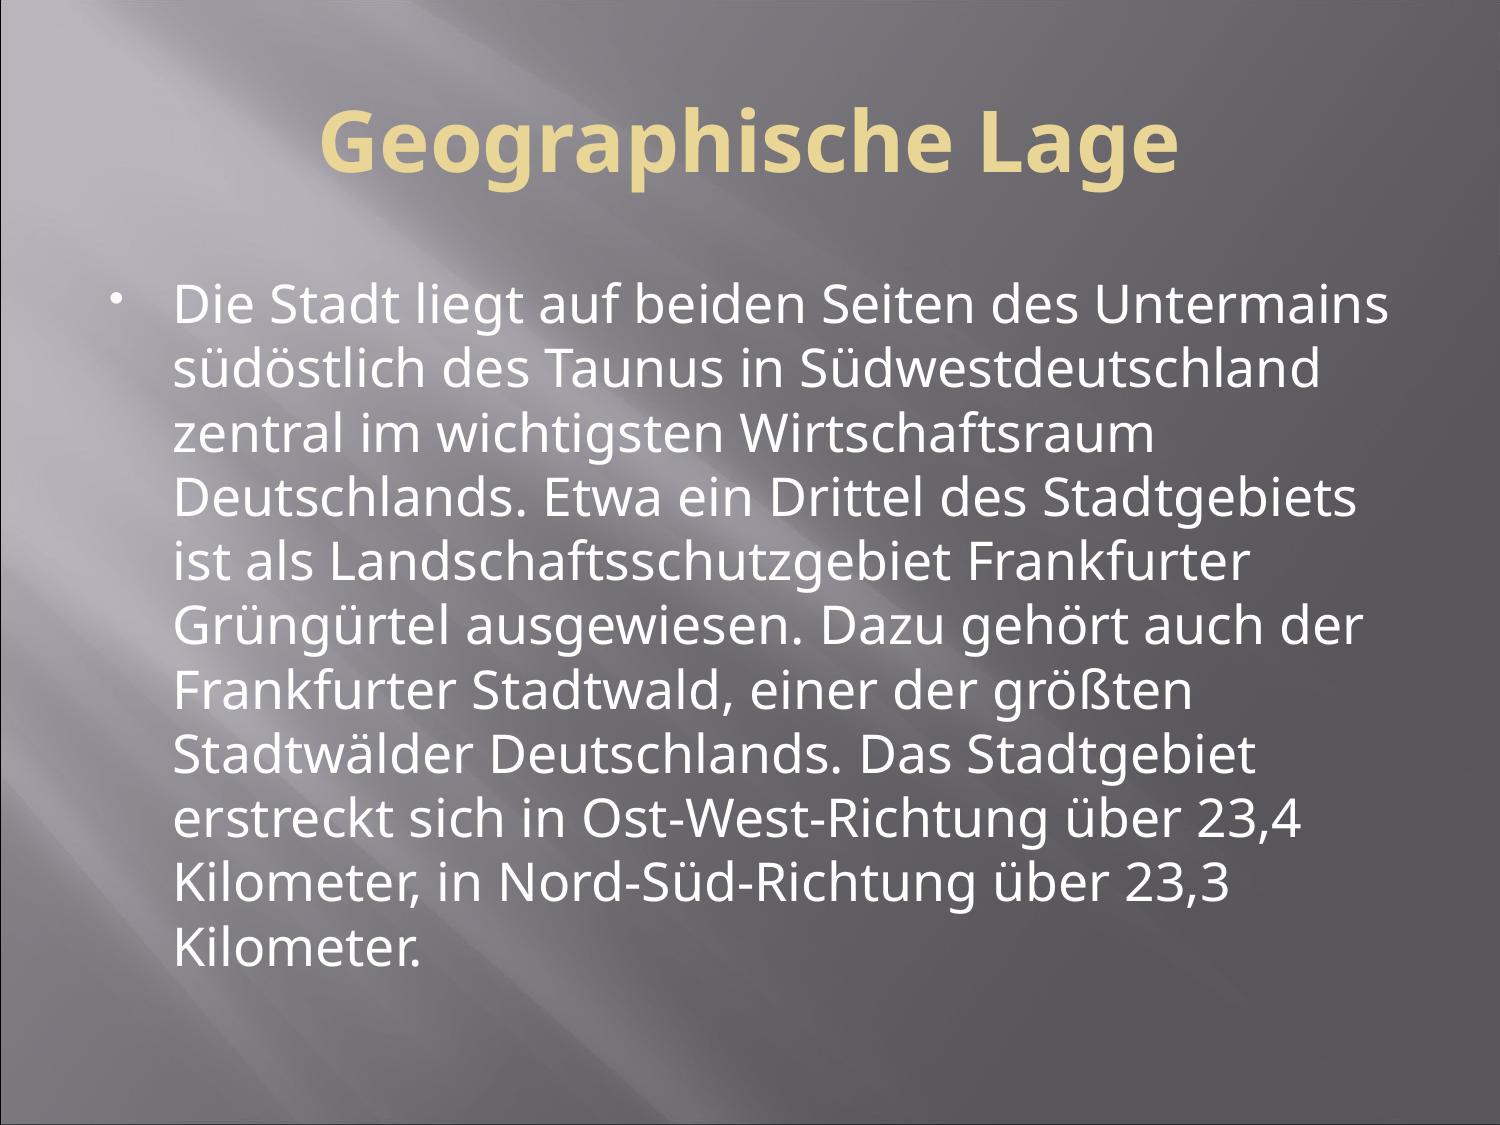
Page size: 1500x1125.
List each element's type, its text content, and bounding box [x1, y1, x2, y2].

picture [0, 0, 1500, 1125]
list Die Stadt liegt auf beiden Seiten des Untermains südöstlich des Taunus in Südwestdeutschland zentral im wichtigsten Wirtschaftsraum Deutschlands. Etwa ein Drittel des Stadtgebiets ist als Landschaftsschutzgebiet Frankfurter Grüngürtel ausgewiesen. Dazu gehört auch der Frankfurter Stadtwald, einer der größten Stadtwälder Deutschlands. Das Stadtgebiet erstreckt sich in Ost-West-Richtung über 23,4 Kilometer, in Nord-Süd-Richtung über 23,3 Kilometer. [75, 262, 1425, 1035]
title Geographische Lage [75, 45, 1425, 233]
